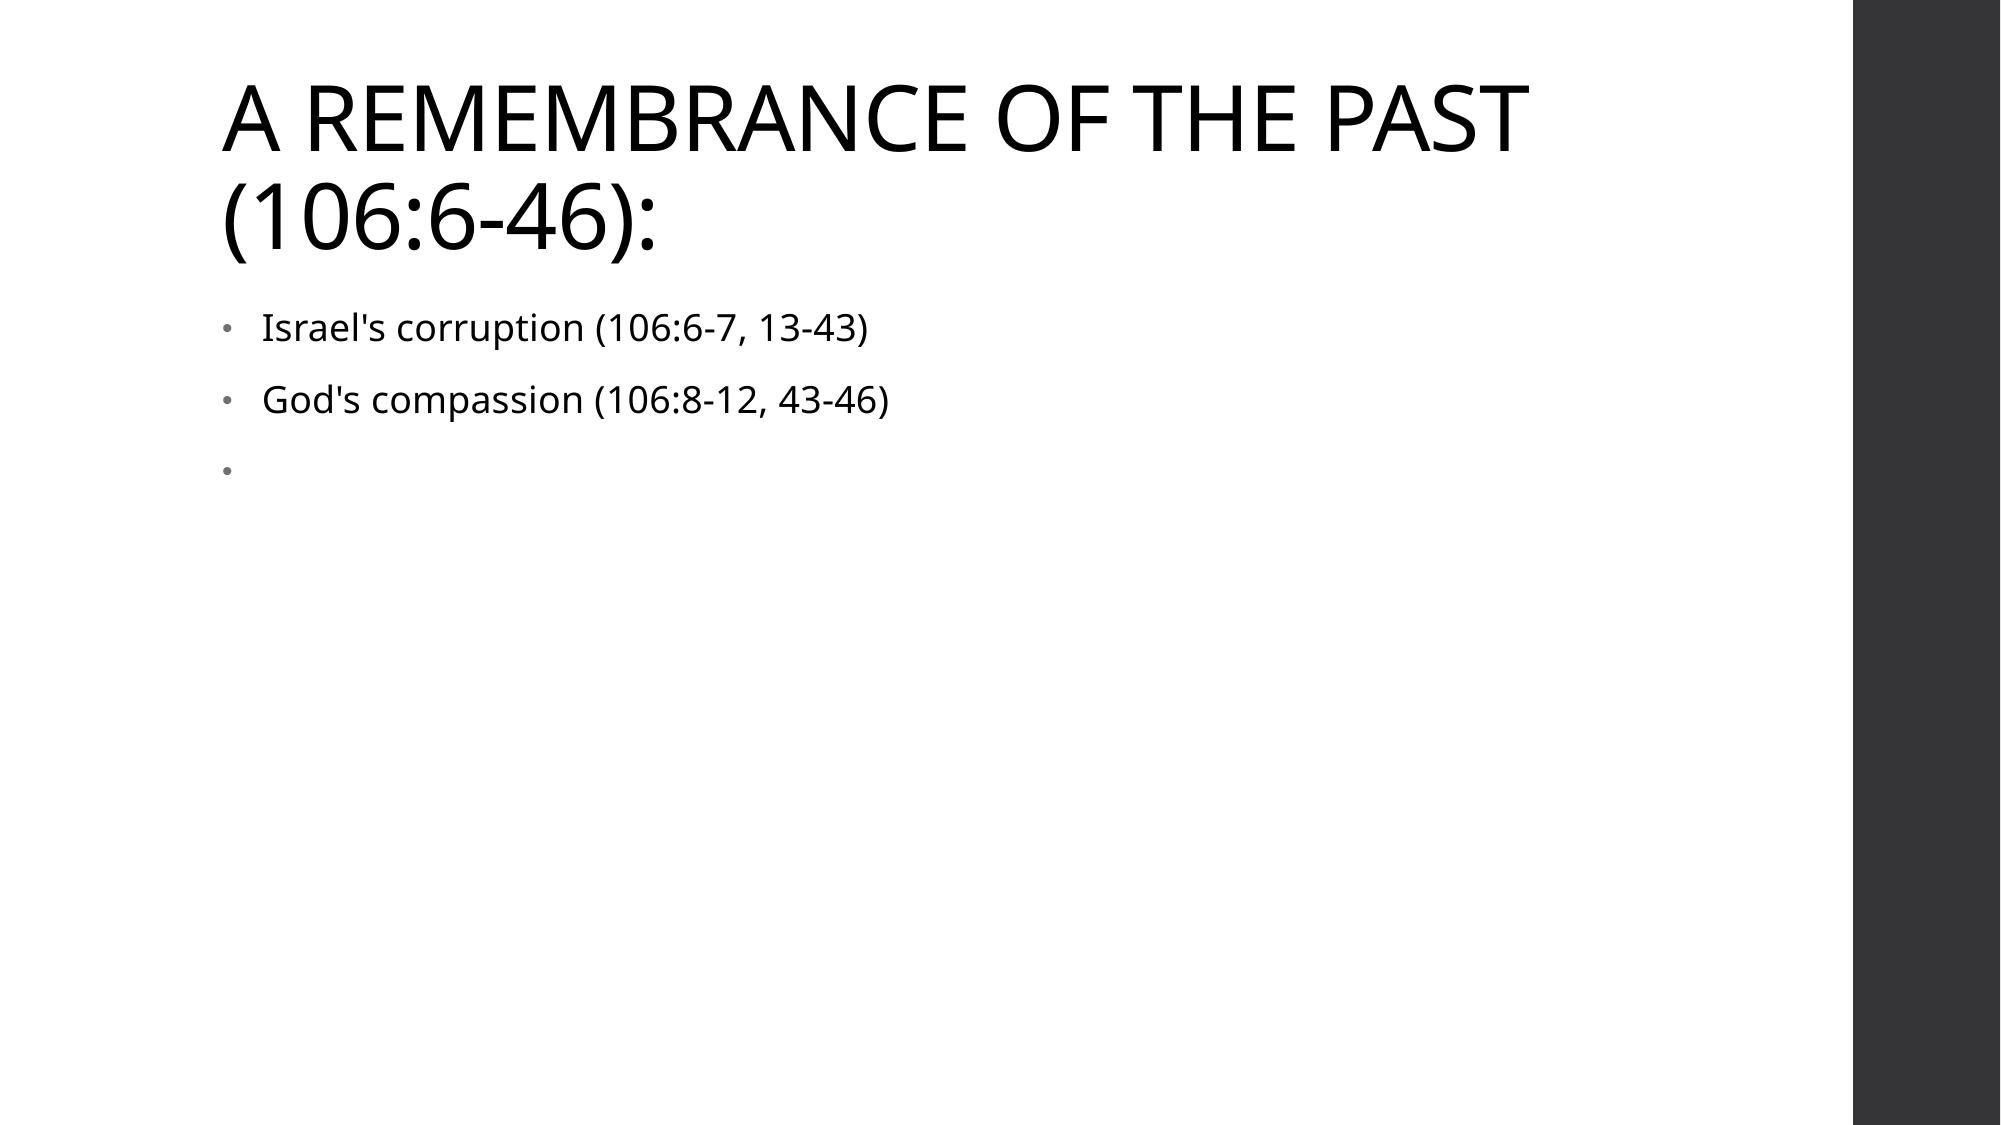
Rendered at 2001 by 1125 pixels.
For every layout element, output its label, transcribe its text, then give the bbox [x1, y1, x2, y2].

list Israel's corruption (106:6-7, 13-43) God's compassion (106:8-12, 43-46) [206, 299, 1617, 1014]
title A REMEMBRANCE OF THE PAST (106:6-46): [206, 60, 1797, 278]
